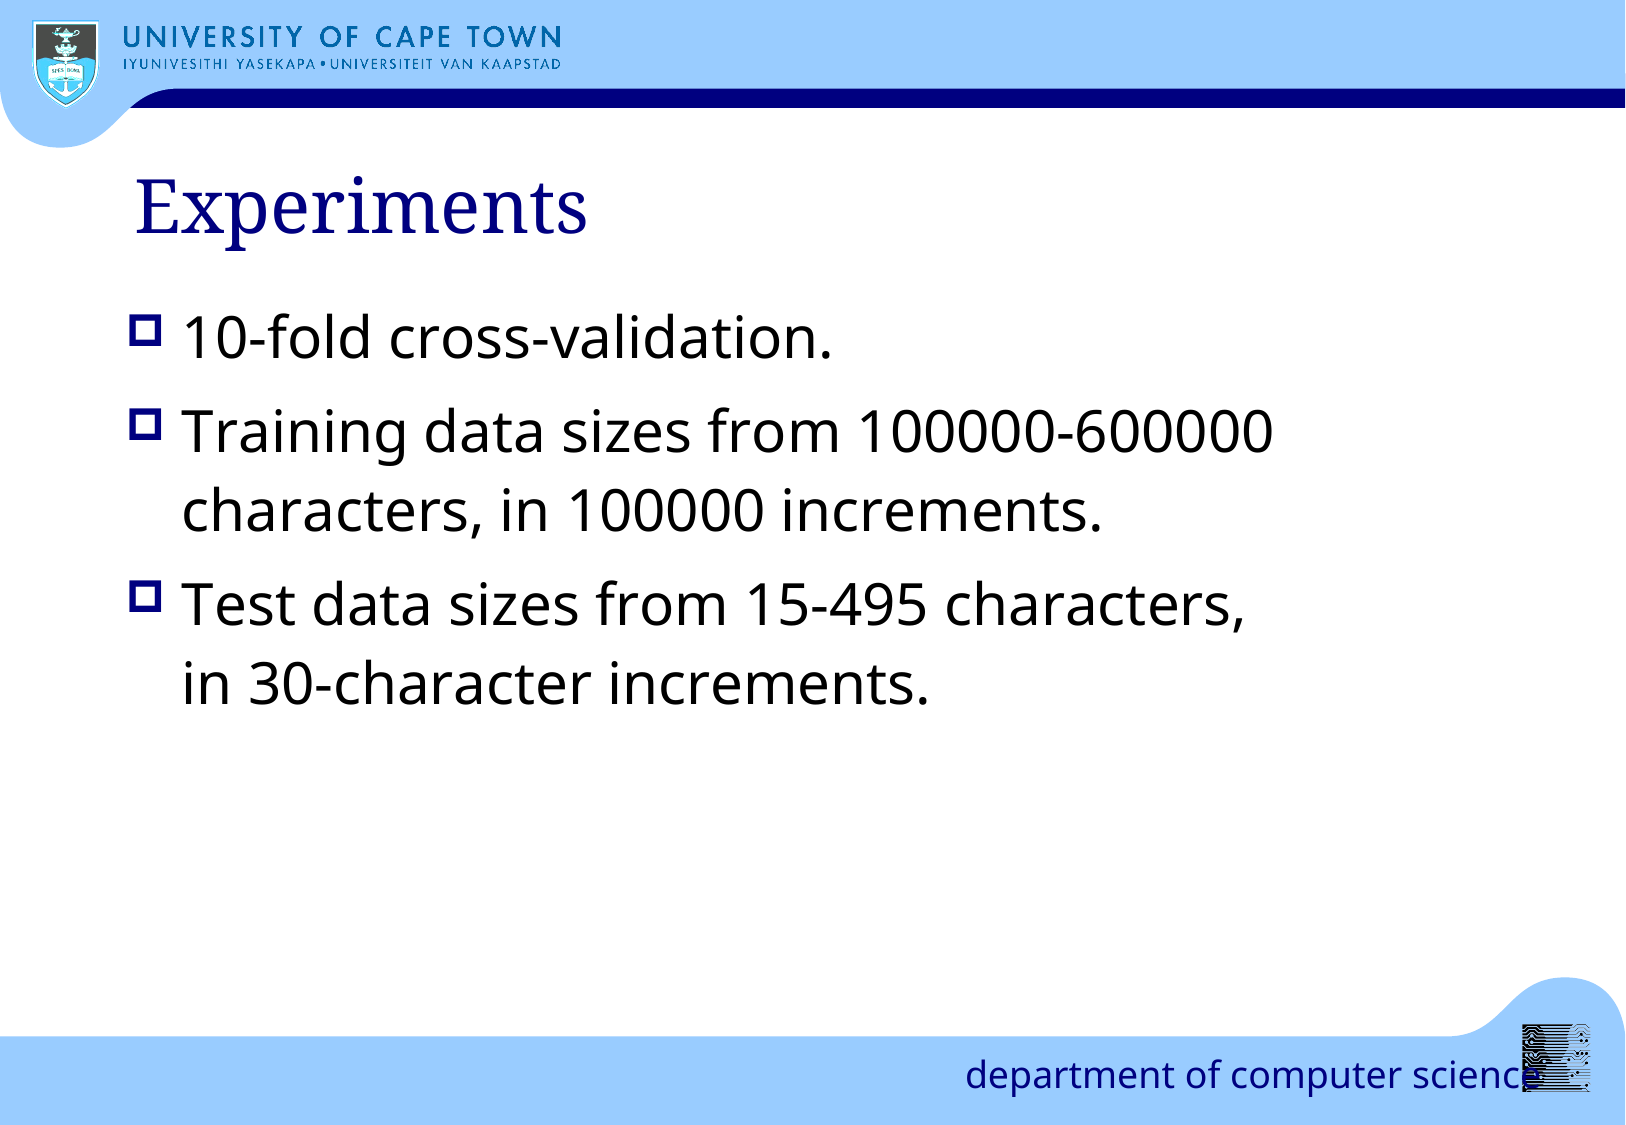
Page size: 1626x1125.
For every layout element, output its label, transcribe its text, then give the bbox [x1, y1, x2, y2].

picture [120, 23, 563, 71]
title Experiments [134, 140, 1571, 268]
list 10-fold cross-validation. Training data sizes from 100000-600000 characters, in 100000 increments. Test data sizes from 15-495 characters, in 30-character increments. [125, 296, 1570, 992]
picture [1522, 1024, 1591, 1092]
picture [1526, 1070, 1536, 1076]
